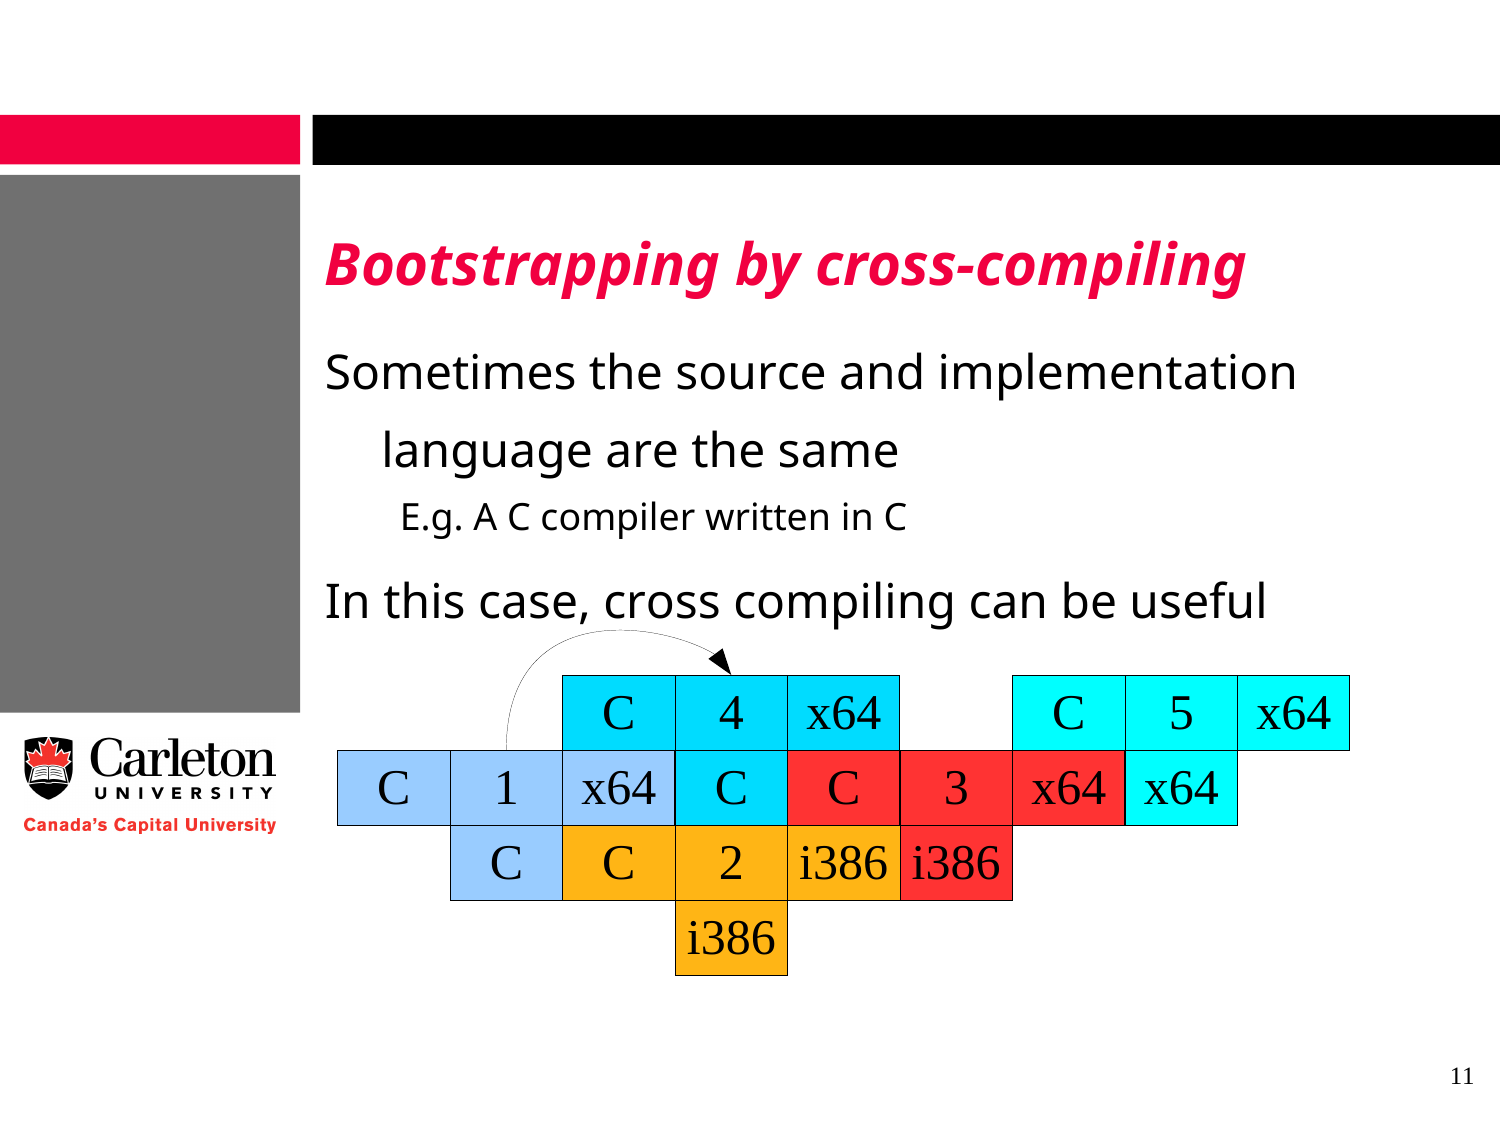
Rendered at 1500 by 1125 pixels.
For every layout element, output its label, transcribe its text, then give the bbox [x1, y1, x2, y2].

text_box x64 [1013, 751, 1125, 826]
text_box i386 [788, 825, 901, 901]
text_box x64 [788, 675, 900, 751]
text_box C [675, 751, 788, 825]
text_box 5 [1125, 675, 1238, 751]
text_box 1 [450, 750, 563, 826]
text_box i386 [675, 901, 788, 976]
text_box C [788, 751, 900, 825]
text_box x64 [1125, 751, 1238, 826]
picture [24, 737, 276, 834]
text_box C [337, 750, 450, 826]
text_box x64 [1238, 675, 1350, 751]
text_box C [450, 826, 562, 901]
text_box i386 [901, 826, 1013, 901]
text_box 2 [675, 825, 788, 901]
text_box 3 [900, 750, 1013, 826]
text_box 4 [675, 675, 788, 751]
text_box x64 [563, 751, 675, 825]
list Sometimes the source and implementation language are the same E.g. A C compiler written in C In this case, cross compiling can be useful [324, 324, 1450, 1036]
title Bootstrapping by cross-compiling [324, 194, 1450, 324]
text_box C [562, 825, 675, 901]
text_box C [1012, 675, 1125, 751]
text_box C [562, 675, 675, 751]
